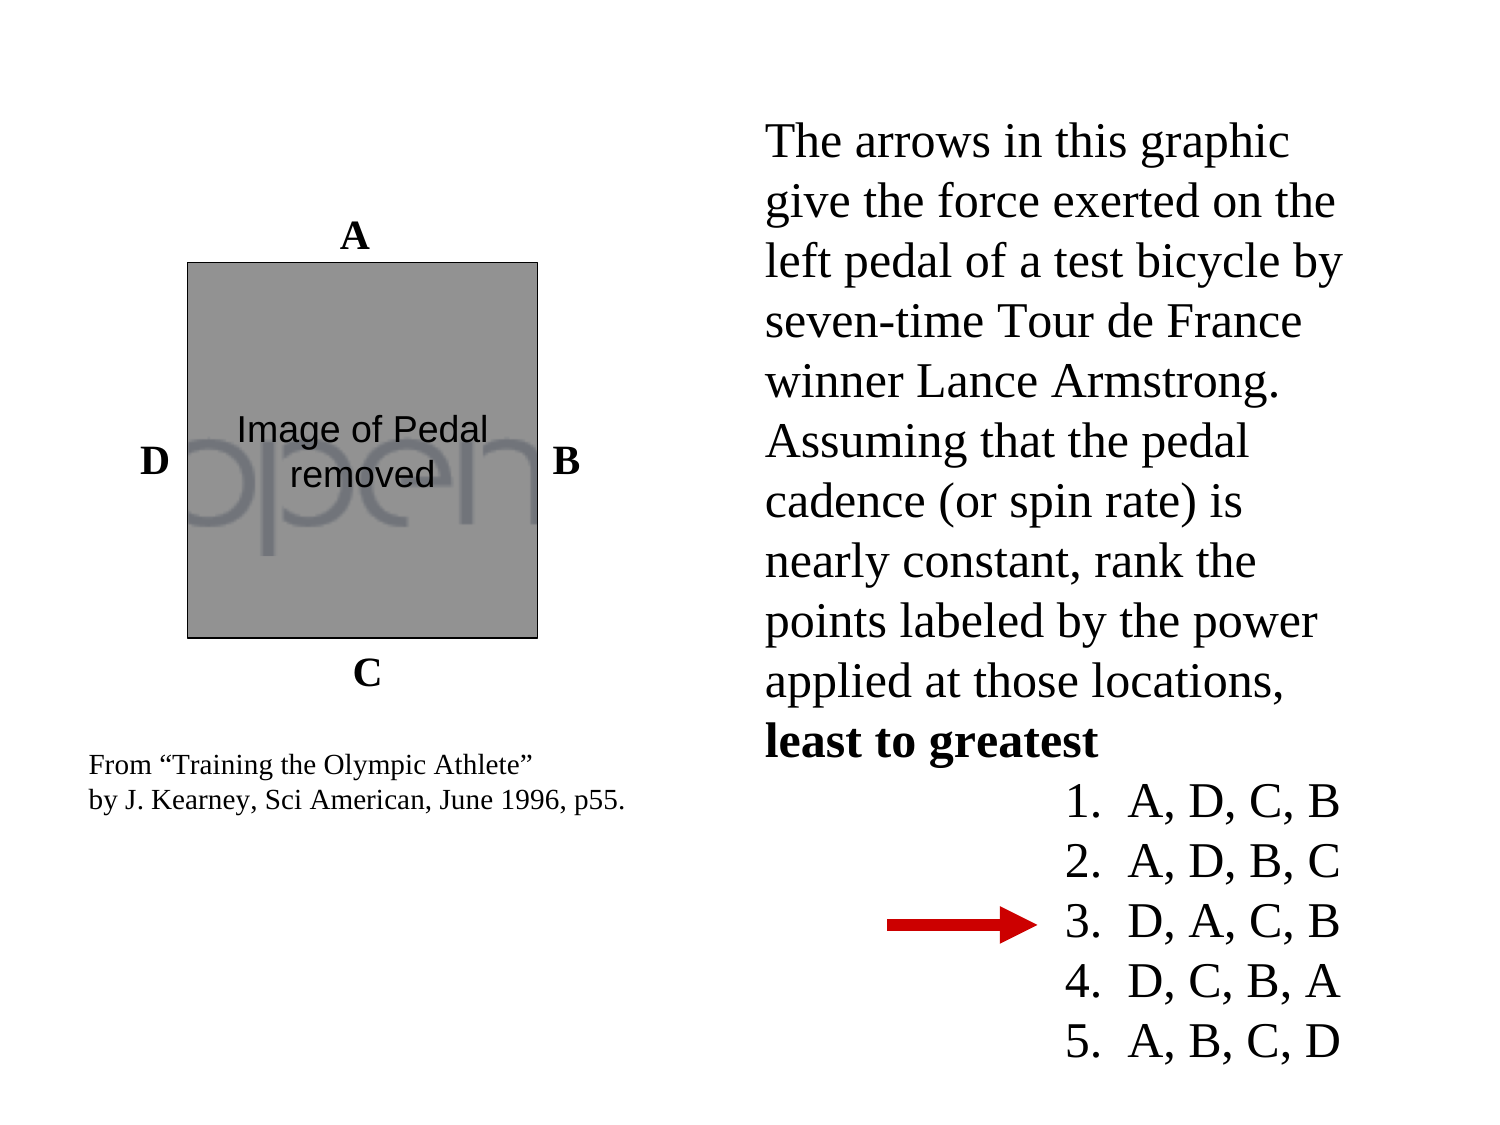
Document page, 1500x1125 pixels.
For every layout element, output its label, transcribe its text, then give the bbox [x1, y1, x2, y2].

text_box From “Training the Olympic Athlete” by J. Kearney, Sci American, June 1996, p55. [73, 737, 642, 823]
text_box C [337, 638, 398, 703]
text_box B [539, 425, 596, 491]
text_box D [125, 425, 186, 491]
text_box A [325, 200, 386, 262]
text_box Image of Pedal removed [187, 262, 538, 638]
text_box The arrows in this graphic give the force exerted on the left pedal of a test bicycle by seven-time Tour de France winner Lance Armstrong. Assuming that the pedal cadence (or spin rate) is nearly constant, rank the points labeled by the power applied at those locations, least to greatest 1. A, D, C, B 2. A, D, B, C 3. D, A, C, B 4. D, C, B, A 5. A, B, C, D [749, 99, 1388, 1076]
